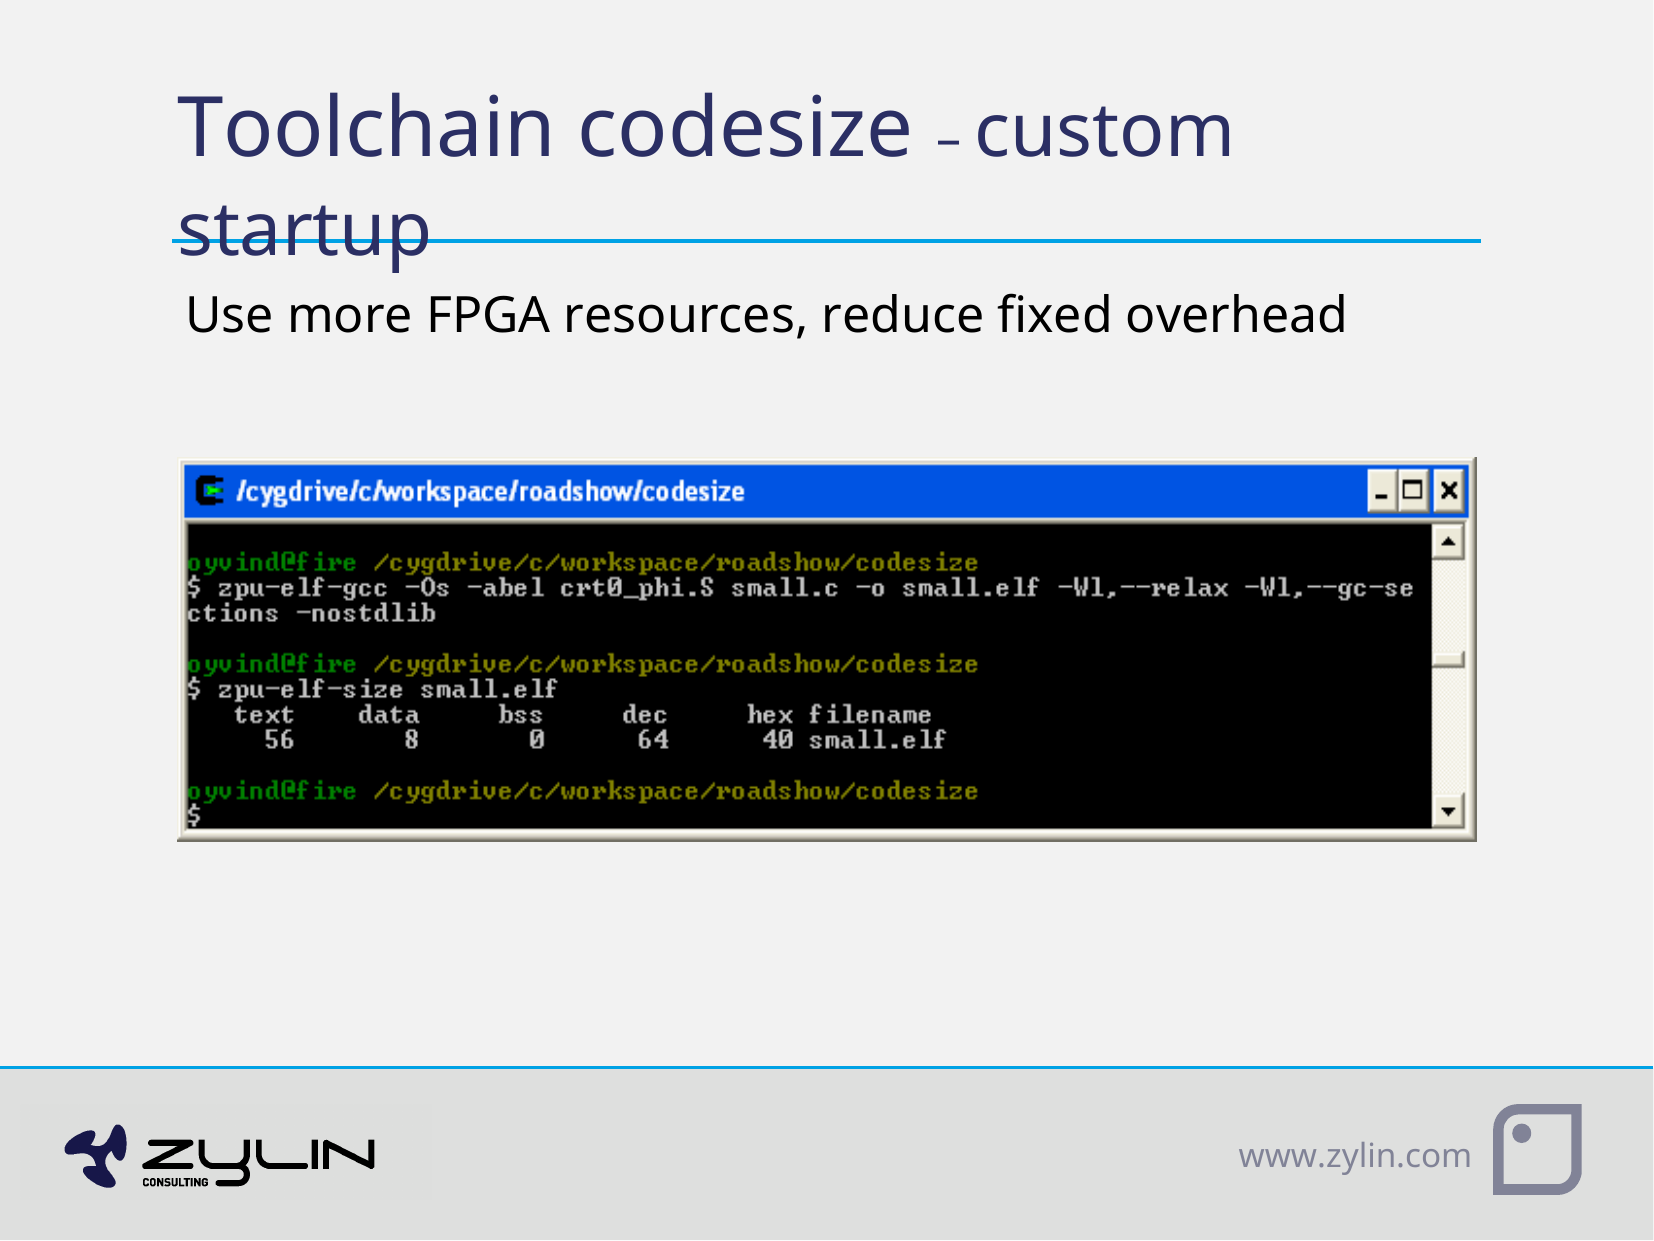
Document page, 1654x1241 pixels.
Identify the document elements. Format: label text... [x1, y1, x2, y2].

picture [20, 1104, 432, 1200]
picture [177, 457, 1477, 842]
list Use more FPGA resources, reduce fixed overhead [167, 280, 1495, 1052]
title Toolchain codesize – custom startup [177, 122, 1493, 223]
